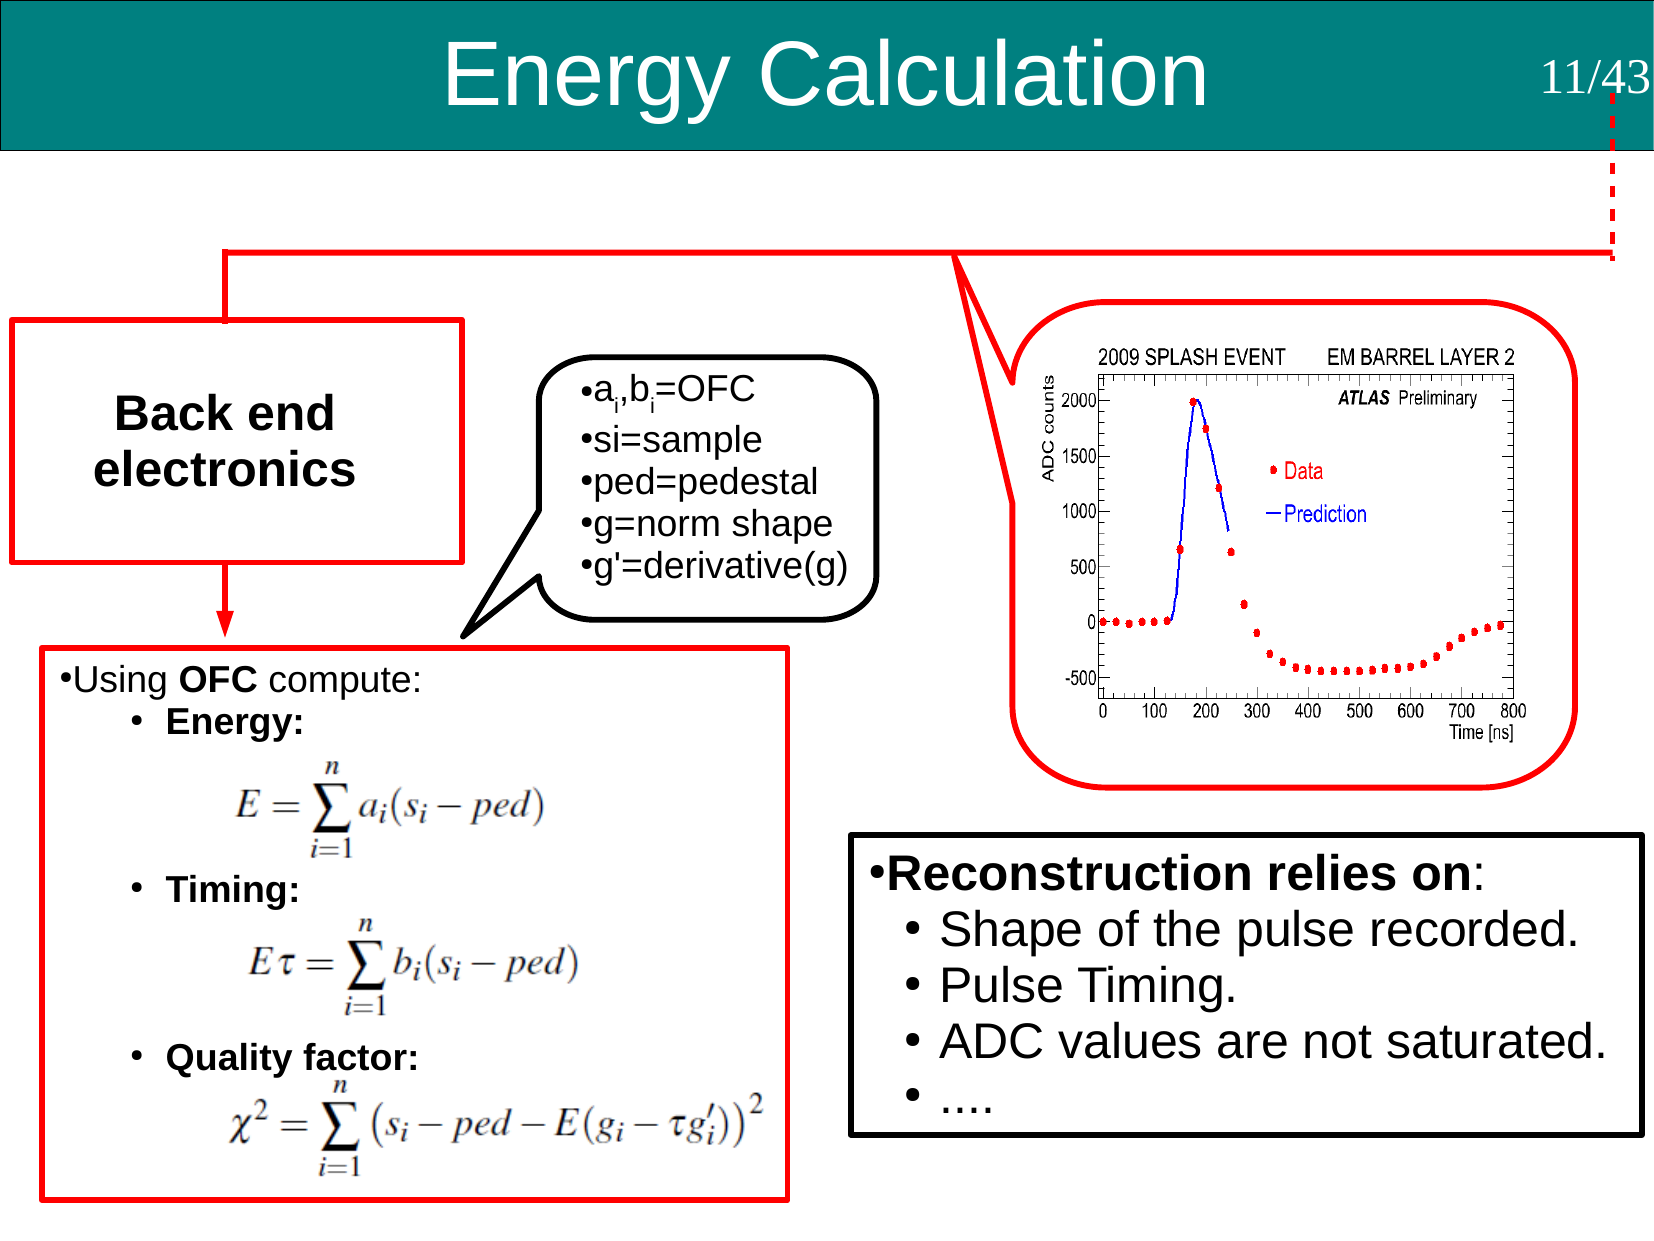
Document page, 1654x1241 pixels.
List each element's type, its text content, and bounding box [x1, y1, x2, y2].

title Energy Calculation [82, 22, 1571, 126]
picture [1038, 318, 1538, 751]
text_box ai,bi=OFC si=sample ped=pedestal g=norm shape g'=derivative(g) [844, 357, 901, 597]
text_box ai,bi=OFC si=sample ped=pedestal g=norm shape g'=derivative(g) [562, 361, 873, 597]
text_box Back end electronics [75, 375, 376, 619]
text_box Reconstruction relies on: Shape of the pulse recorded. Pulse Timing. ADC values are not saturated. .... [850, 835, 1642, 1135]
text_box Using OFC compute: Energy: Timing: Quality factor: [41, 647, 788, 1201]
